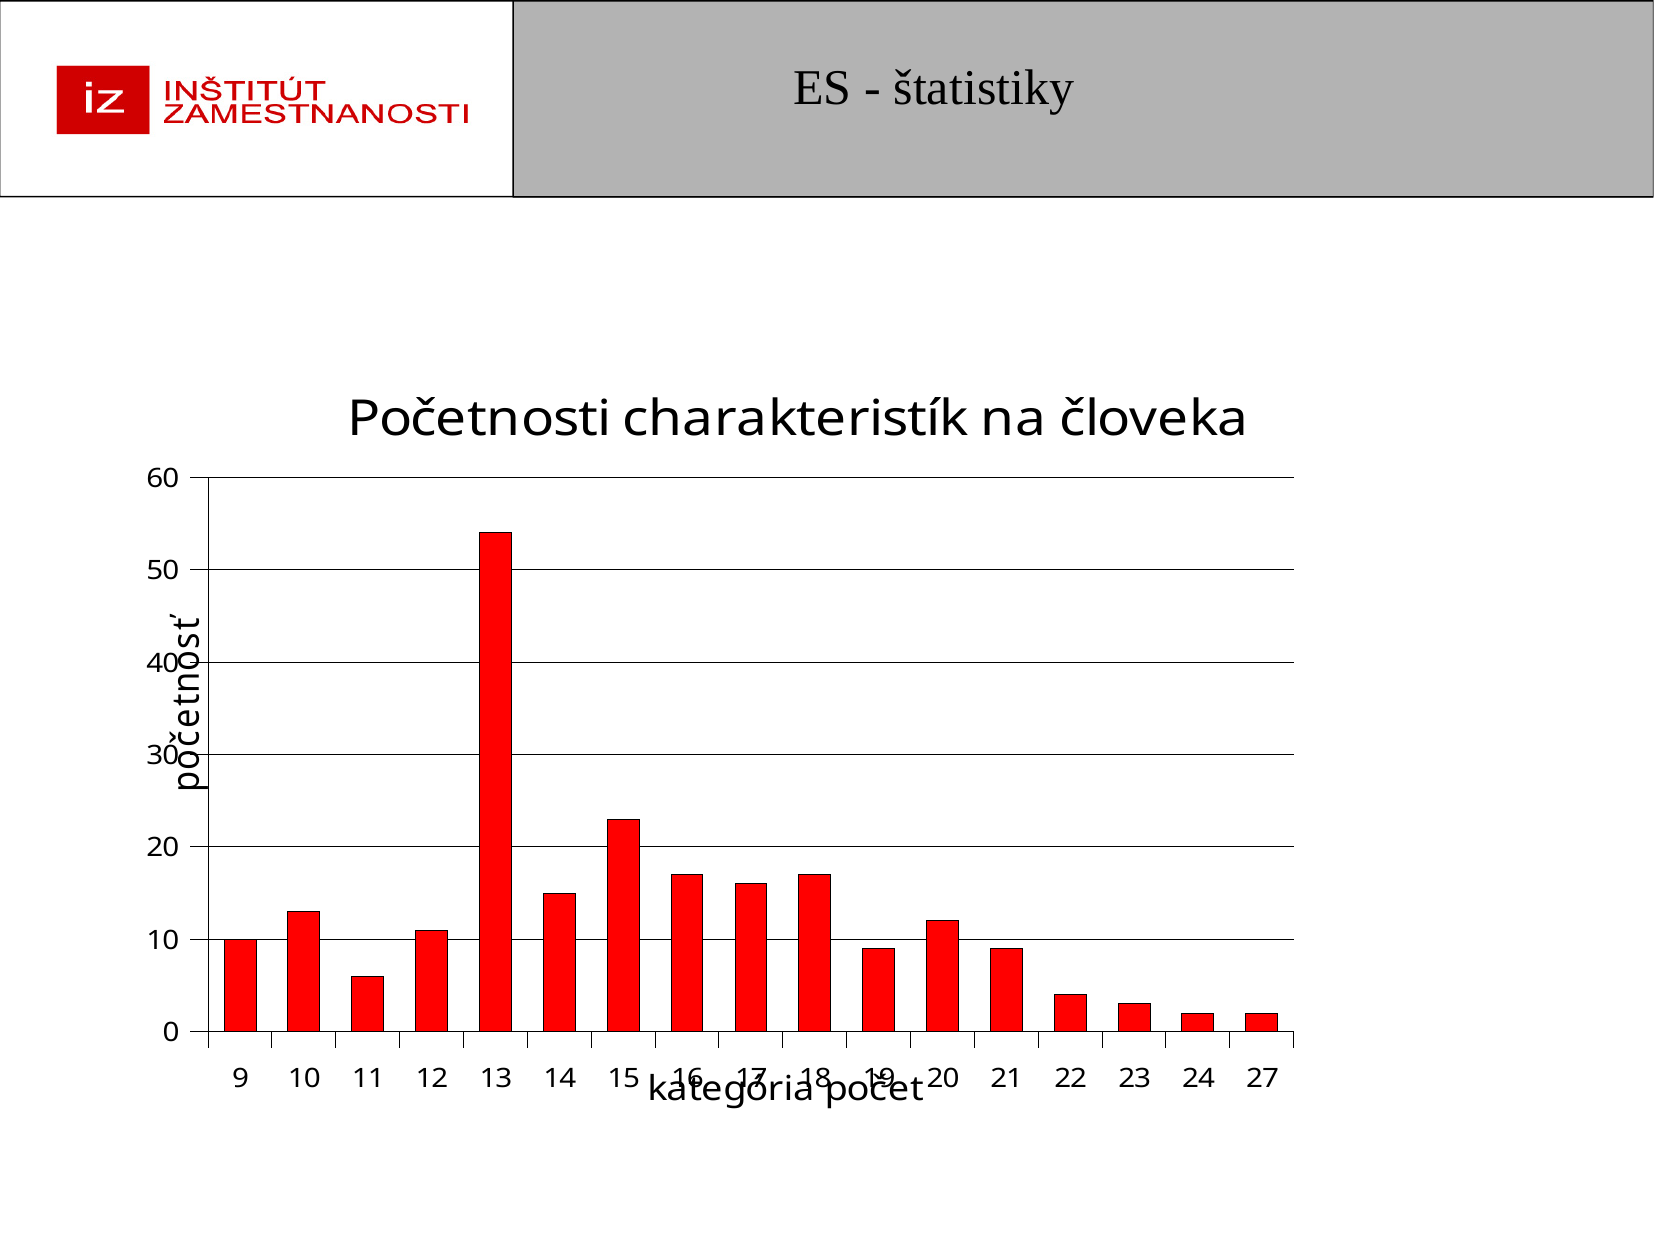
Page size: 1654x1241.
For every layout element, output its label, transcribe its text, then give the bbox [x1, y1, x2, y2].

picture [5, 6, 513, 190]
text_box [0, 0, 1654, 197]
chart [118, 354, 1536, 1123]
text_box ES - štatistiky [741, 59, 1270, 130]
